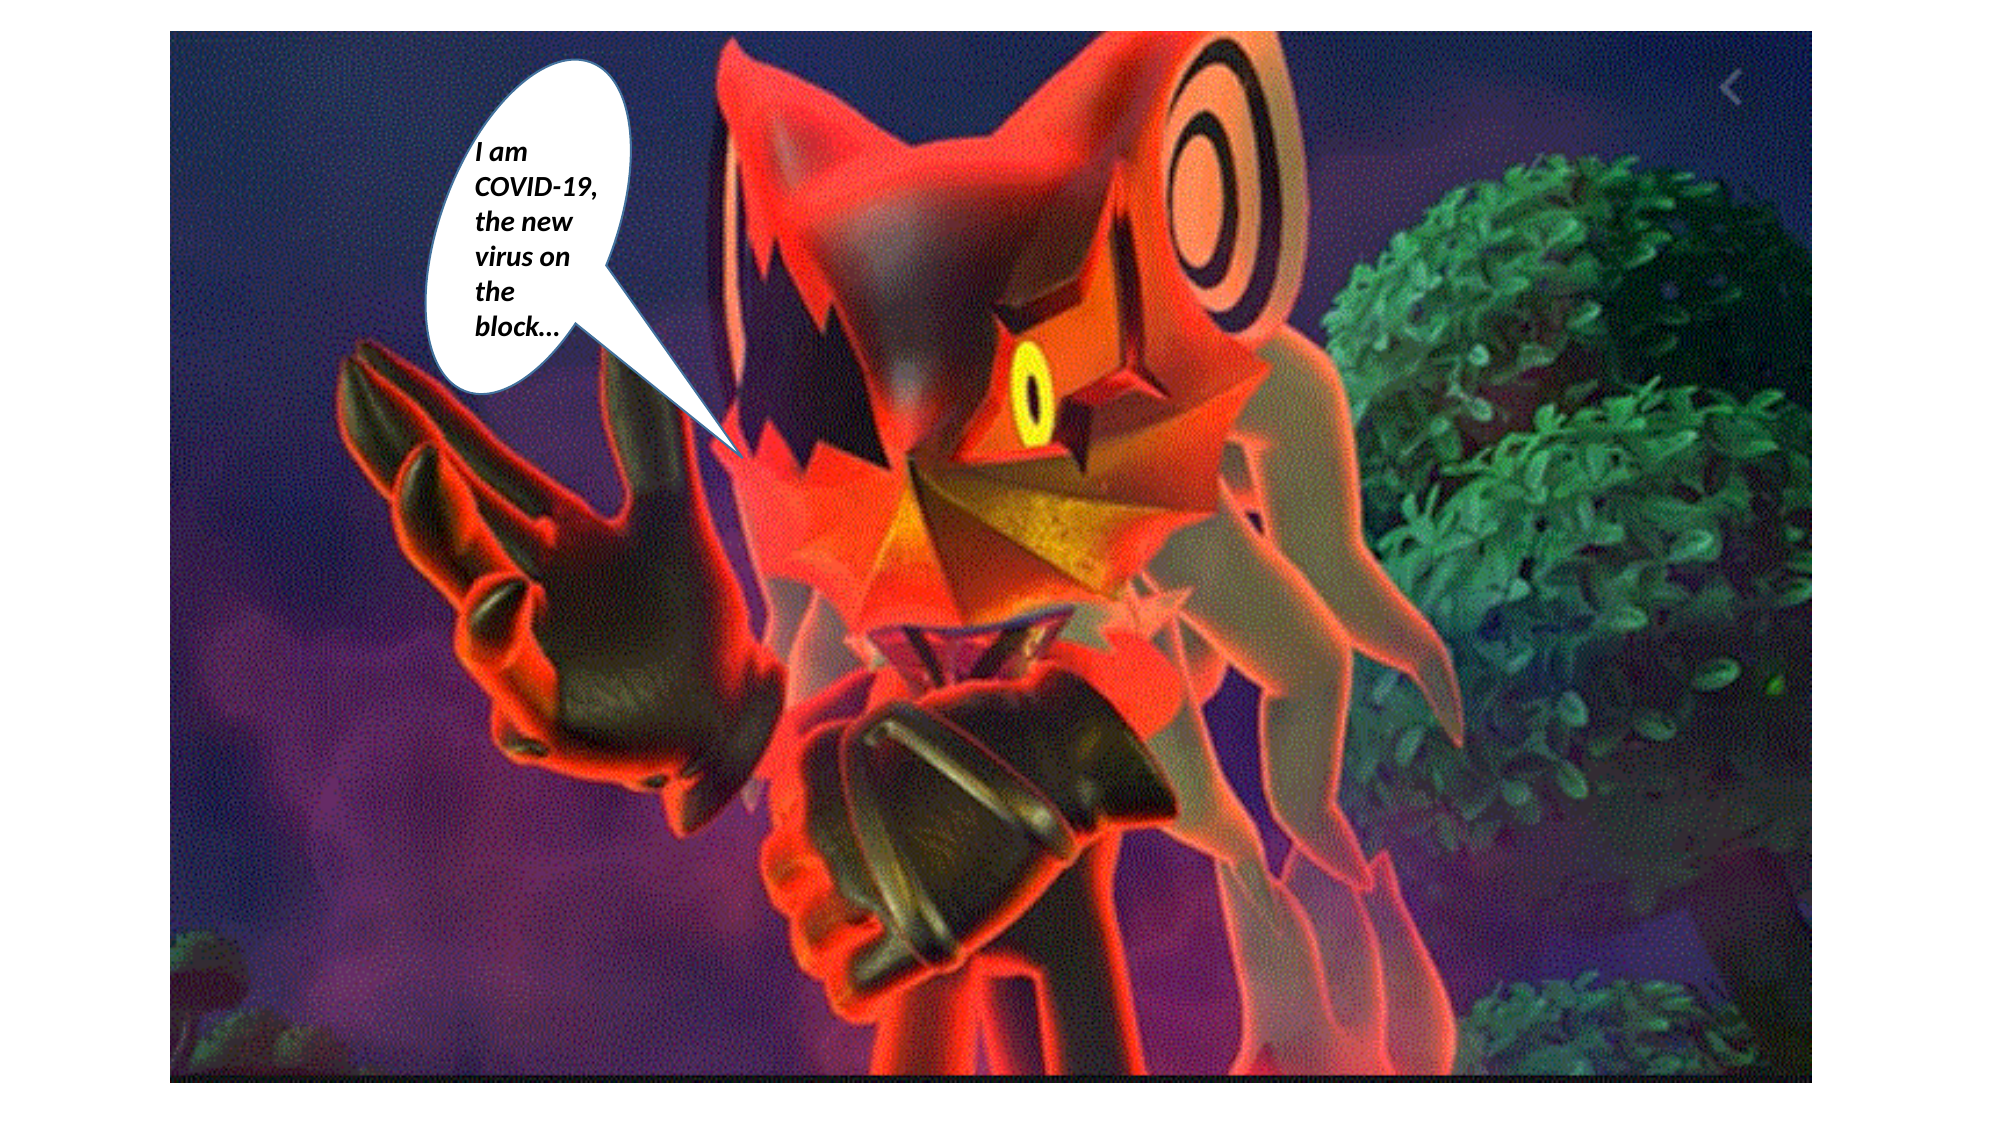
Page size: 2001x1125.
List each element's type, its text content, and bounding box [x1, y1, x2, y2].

text_box I am COVID-19, the new virus on the block… [460, 125, 619, 350]
text_box [484, 59, 631, 229]
text_box [425, 166, 556, 395]
picture [170, 31, 1812, 1083]
text_box [608, 283, 743, 459]
